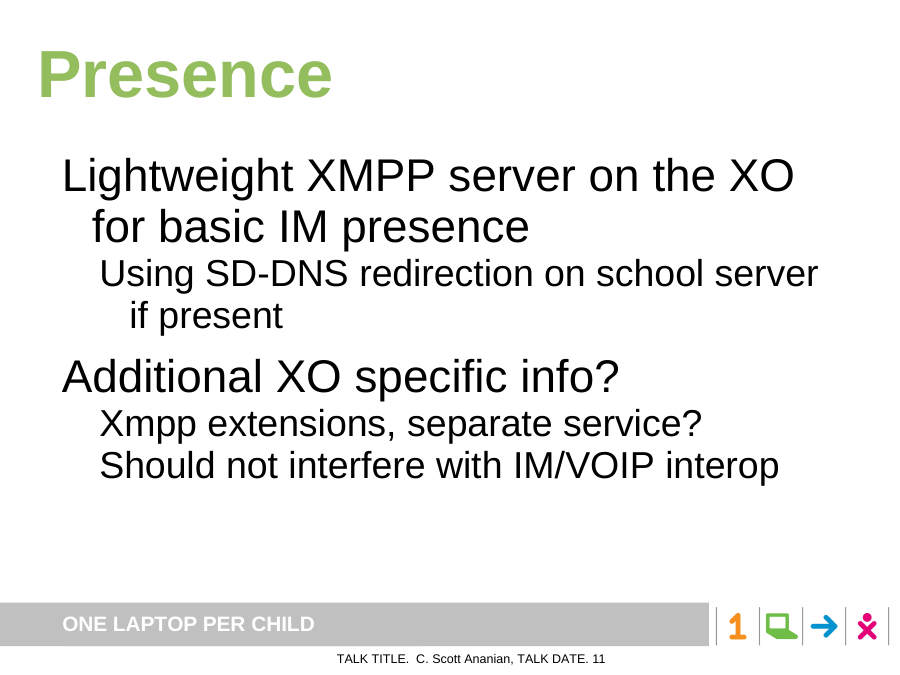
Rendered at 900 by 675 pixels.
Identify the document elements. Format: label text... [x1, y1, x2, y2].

list Lightweight XMPP server on the XO for basic IM presence Using SD-DNS redirection on school server if present Additional XO specific info? Xmpp extensions, separate service? Should not interfere with IM/VOIP interop [61, 150, 844, 675]
title Presence [37, 37, 856, 211]
picture [844, 598, 898, 655]
